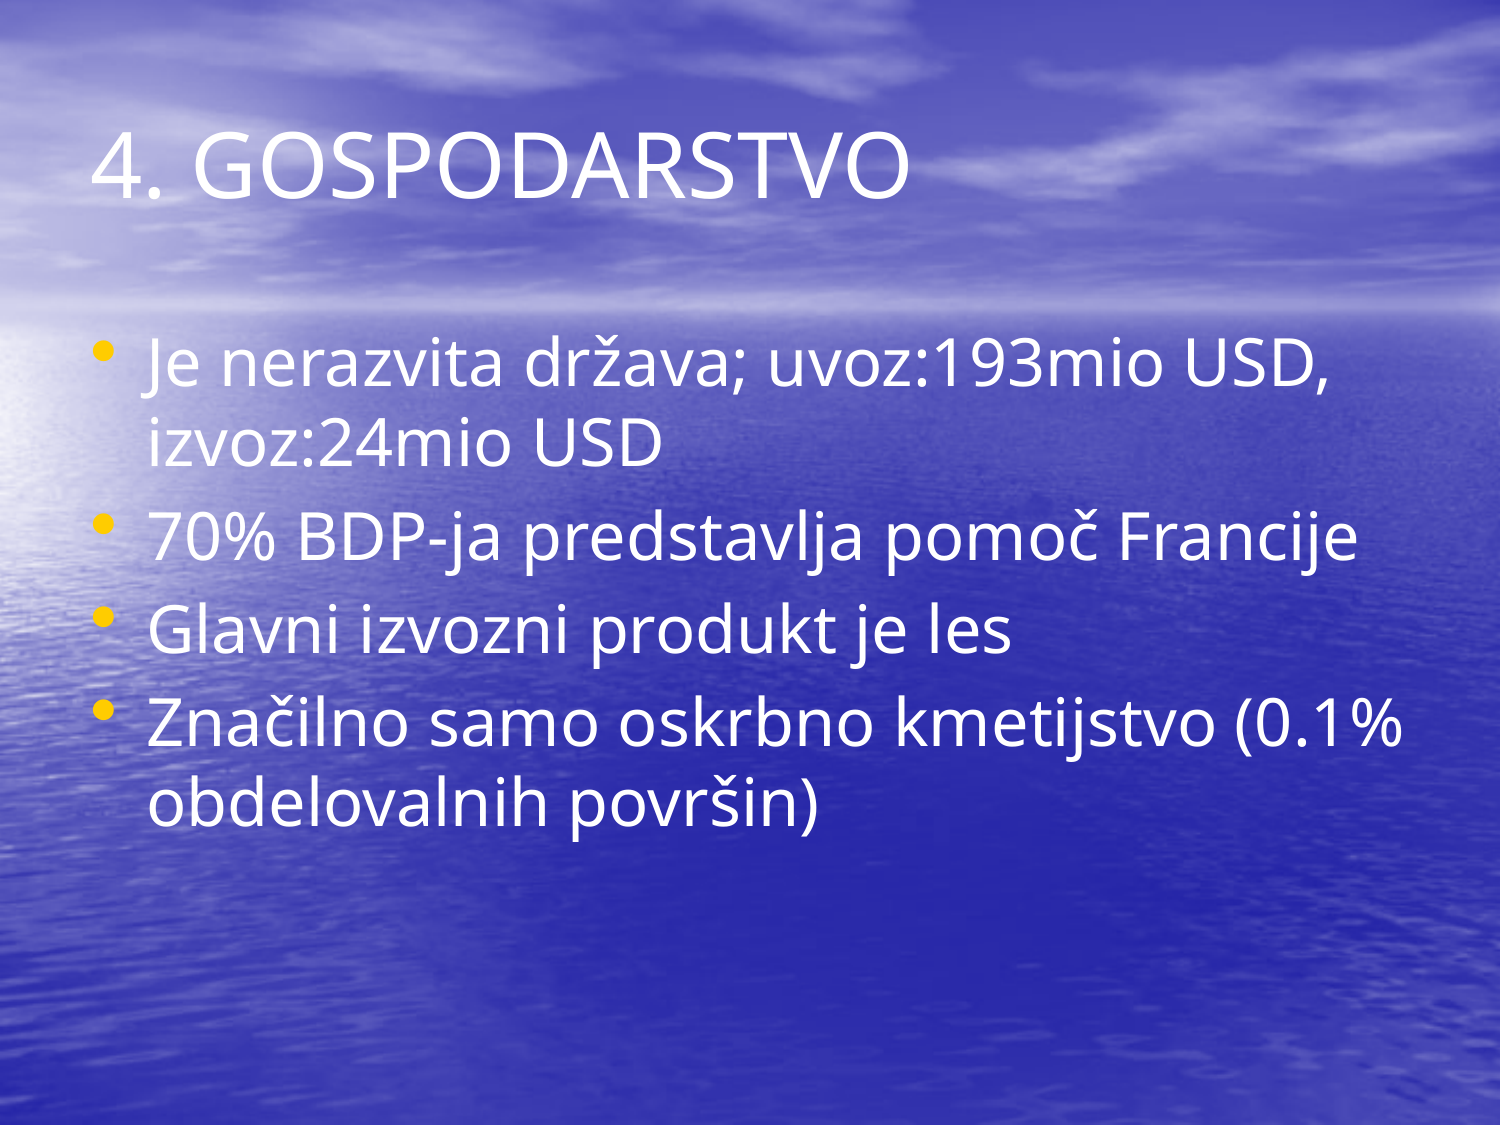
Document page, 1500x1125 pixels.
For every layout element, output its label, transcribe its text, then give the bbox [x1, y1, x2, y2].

list Je nerazvita država; uvoz:193mio USD, izvoz:24mio USD 70% BDP-ja predstavlja pomoč Francije Glavni izvozni produkt je les Značilno samo oskrbno kmetijstvo (0.1% obdelovalnih površin) [75, 312, 1425, 988]
picture [0, 0, 1500, 1125]
title 4. GOSPODARSTVO [75, 47, 1425, 275]
